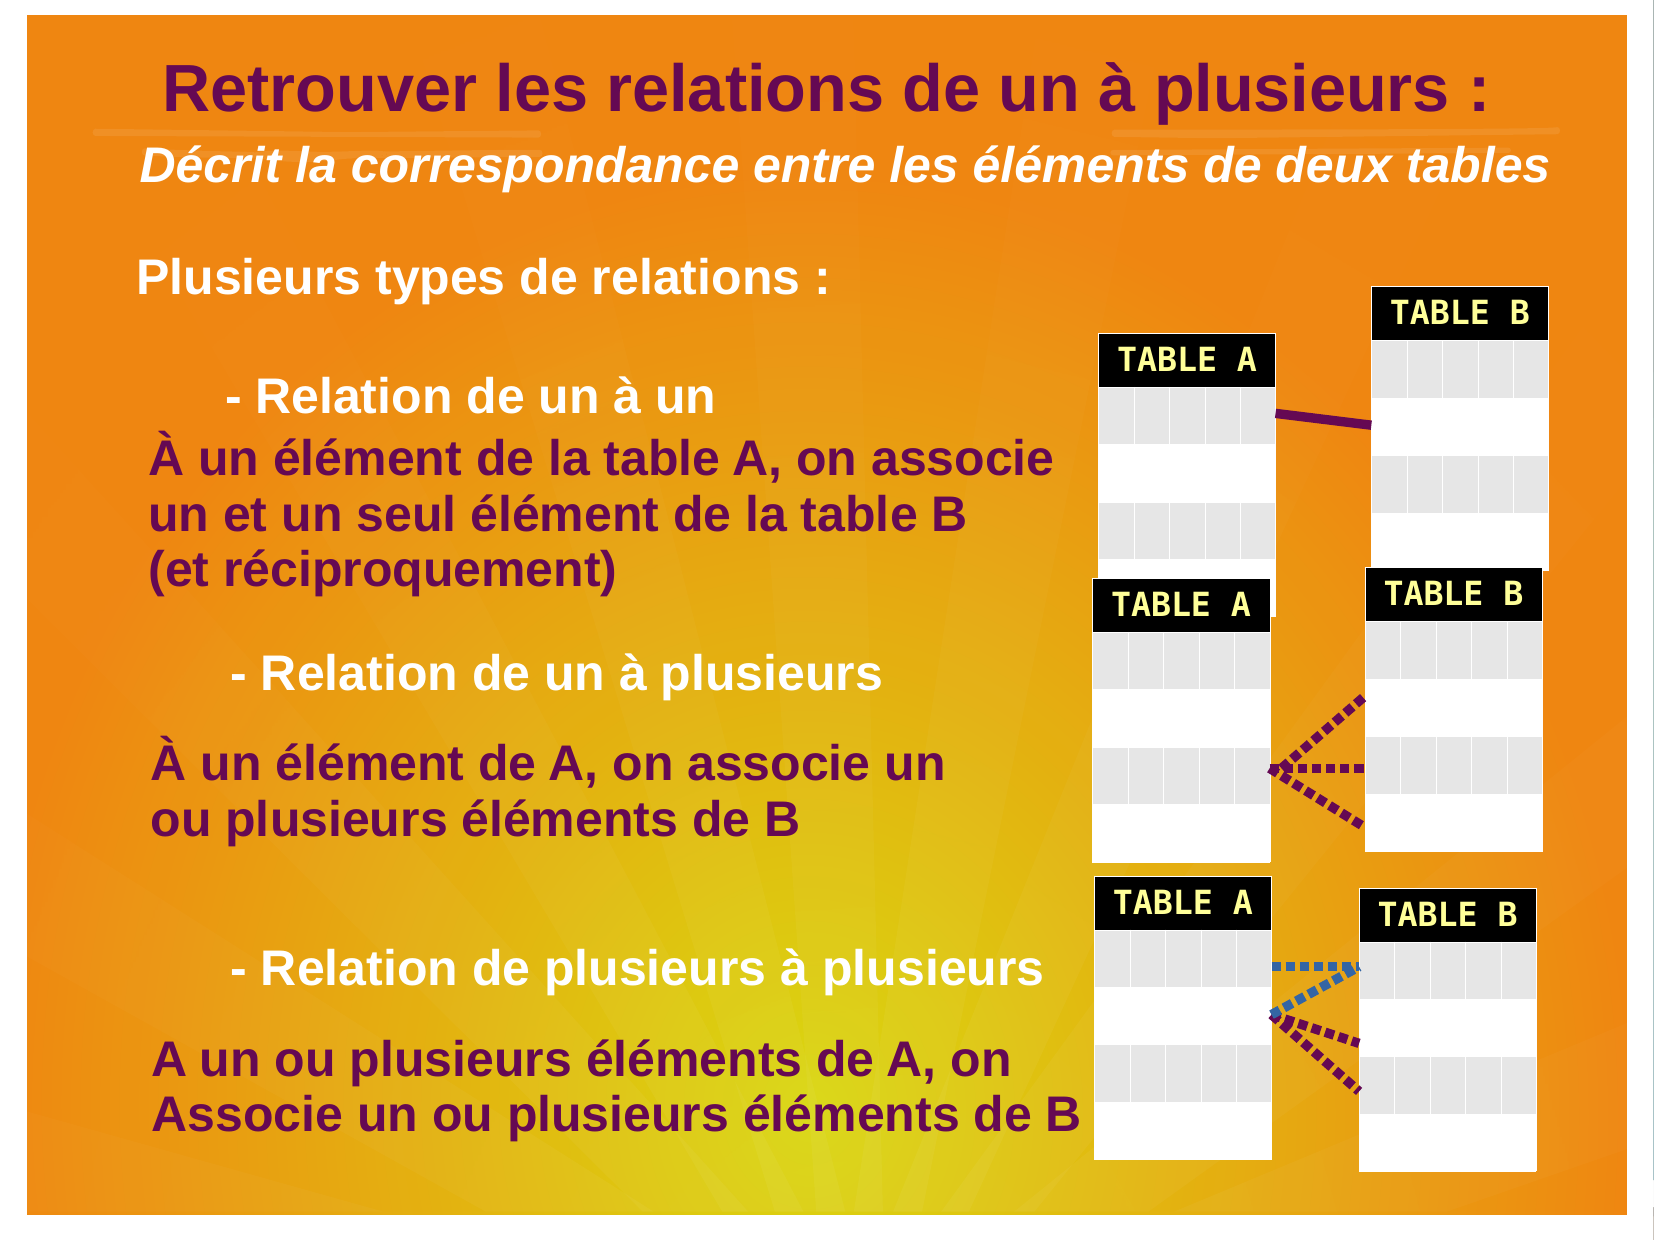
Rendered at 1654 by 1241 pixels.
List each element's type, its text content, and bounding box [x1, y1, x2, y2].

table_header TABLE B [1360, 889, 1536, 942]
table_cell [1241, 388, 1275, 444]
table_cell [1241, 560, 1275, 616]
text_box Retrouver les relations de un à plusieurs : [579, 23, 1076, 154]
table_cell [1131, 931, 1165, 987]
table_cell [1508, 680, 1542, 736]
table_cell [1360, 1057, 1394, 1114]
table_cell [1131, 1103, 1165, 1159]
table_cell [1508, 622, 1542, 679]
table_cell [1401, 622, 1436, 679]
table_cell [1166, 1103, 1201, 1159]
table_cell [1099, 445, 1134, 502]
table_cell [1366, 680, 1400, 736]
table_cell [1093, 633, 1128, 689]
text_box Plusieurs types de relations : [136, 212, 633, 343]
table_cell [1202, 1103, 1236, 1159]
table_cell [1508, 737, 1542, 794]
table_cell [1131, 1045, 1165, 1102]
table_cell [1235, 748, 1270, 804]
table_cell [1466, 1057, 1501, 1114]
table_cell [1170, 388, 1205, 444]
table_cell [1514, 456, 1548, 513]
table_cell [1479, 341, 1513, 398]
table_header TABLE B [1372, 287, 1548, 340]
table_cell [1099, 388, 1134, 444]
table_cell [1200, 633, 1234, 689]
table_cell [1372, 456, 1407, 513]
table_cell [1437, 680, 1471, 736]
table_cell [1502, 1057, 1536, 1114]
table_cell [1408, 341, 1442, 398]
table_cell [1514, 341, 1548, 398]
table_cell [1241, 445, 1275, 502]
table_cell [1095, 931, 1130, 987]
table_cell [1202, 931, 1236, 987]
table_cell [1235, 690, 1270, 747]
table_cell [1170, 503, 1205, 559]
text_box À un élément de A, on associe un ou plusieurs éléments de B [150, 726, 647, 857]
table_cell [1166, 1045, 1201, 1102]
table_cell [1431, 1057, 1465, 1114]
table_cell [1472, 795, 1507, 851]
table_cell [1237, 1045, 1271, 1102]
table_cell [1235, 805, 1270, 862]
table_cell [1502, 1115, 1536, 1171]
table_cell [1095, 1103, 1130, 1159]
table_cell [1508, 795, 1542, 851]
table_cell [1200, 748, 1234, 804]
text_box À un élément de la table A, on associe un et un seul élément de la table B (et réciproquement) [148, 448, 645, 579]
table_cell [1472, 622, 1507, 679]
table_header TABLE A [1093, 579, 1270, 632]
table_cell [1443, 456, 1478, 513]
table_header TABLE A [1099, 334, 1275, 387]
table_cell [1200, 805, 1234, 862]
table_cell [1241, 503, 1275, 559]
table_cell [1366, 795, 1400, 851]
table_cell [1164, 633, 1199, 689]
table_cell [1170, 560, 1205, 578]
table_cell [1472, 737, 1507, 794]
table_cell [1360, 1115, 1394, 1171]
table_cell [1408, 456, 1442, 513]
table_cell [1479, 456, 1513, 513]
table_cell [1095, 988, 1130, 1044]
table_cell [1135, 445, 1169, 502]
table_cell [1206, 503, 1240, 559]
table_cell [1129, 633, 1163, 689]
table_cell [1466, 1115, 1501, 1171]
table_cell [1206, 560, 1240, 578]
table_cell [1164, 748, 1199, 804]
table_cell [1372, 399, 1407, 455]
table_cell [1443, 341, 1478, 398]
table_cell [1401, 680, 1436, 736]
table_cell [1099, 560, 1134, 578]
table_cell [1135, 560, 1169, 578]
table_cell [1437, 737, 1471, 794]
table_cell [1170, 445, 1205, 502]
table_cell [1372, 514, 1407, 567]
table_cell [1093, 748, 1128, 804]
table_cell [1099, 503, 1134, 559]
table_cell [1443, 514, 1478, 567]
table_cell [1431, 1000, 1465, 1056]
table_cell [1472, 680, 1507, 736]
table_cell [1237, 931, 1271, 987]
table_cell [1366, 737, 1400, 794]
text_box A un ou plusieurs éléments de A, on Associe un ou plusieurs éléments de B [151, 1021, 648, 1152]
table_header TABLE A [1095, 877, 1271, 930]
table_cell [1479, 399, 1513, 455]
table_cell [1235, 633, 1270, 689]
table_cell [1372, 341, 1407, 398]
text_box - Relation de plusieurs à plusieurs [230, 903, 727, 1034]
table_cell [1401, 737, 1436, 794]
table_cell [1166, 931, 1201, 987]
table_cell [1206, 388, 1240, 444]
table_cell [1360, 943, 1394, 999]
table_cell [1401, 795, 1436, 851]
text_box Décrit la correspondance entre les éléments de deux tables [597, 100, 1094, 231]
table_cell [1395, 1000, 1430, 1056]
table_cell [1443, 399, 1478, 455]
table_cell [1395, 943, 1430, 999]
table_cell [1095, 1045, 1130, 1102]
table_cell [1129, 805, 1163, 862]
table_cell [1237, 988, 1271, 1044]
table_cell [1164, 690, 1199, 747]
table_cell [1366, 622, 1400, 679]
table_cell [1466, 1000, 1501, 1056]
table_cell [1437, 795, 1471, 851]
table_header TABLE B [1366, 568, 1542, 621]
table_cell [1129, 690, 1163, 747]
table_cell [1131, 988, 1165, 1044]
table_cell [1395, 1115, 1430, 1171]
table_cell [1093, 690, 1128, 747]
table_cell [1200, 690, 1234, 747]
table_cell [1360, 1000, 1394, 1056]
table_cell [1135, 503, 1169, 559]
table_cell [1437, 622, 1471, 679]
text_box - Relation de un à plusieurs [230, 608, 727, 739]
table_cell [1237, 1103, 1271, 1159]
table_cell [1431, 943, 1465, 999]
table_cell [1479, 514, 1513, 567]
table_cell [1129, 748, 1163, 804]
table_cell [1408, 514, 1442, 567]
table_cell [1202, 1045, 1236, 1102]
table_cell [1093, 805, 1128, 862]
table_cell [1466, 943, 1501, 999]
table_cell [1395, 1057, 1430, 1114]
table_cell [1408, 399, 1442, 455]
table_cell [1206, 445, 1240, 502]
table_cell [1166, 988, 1201, 1044]
table_cell [1202, 988, 1236, 1044]
table_cell [1514, 399, 1548, 455]
table_cell [1502, 943, 1536, 999]
table_cell [1135, 388, 1169, 444]
text_box - Relation de un à un [225, 330, 722, 461]
table_cell [1164, 805, 1199, 862]
table_cell [1431, 1115, 1465, 1171]
table_cell [1502, 1000, 1536, 1056]
table_cell [1514, 514, 1548, 570]
